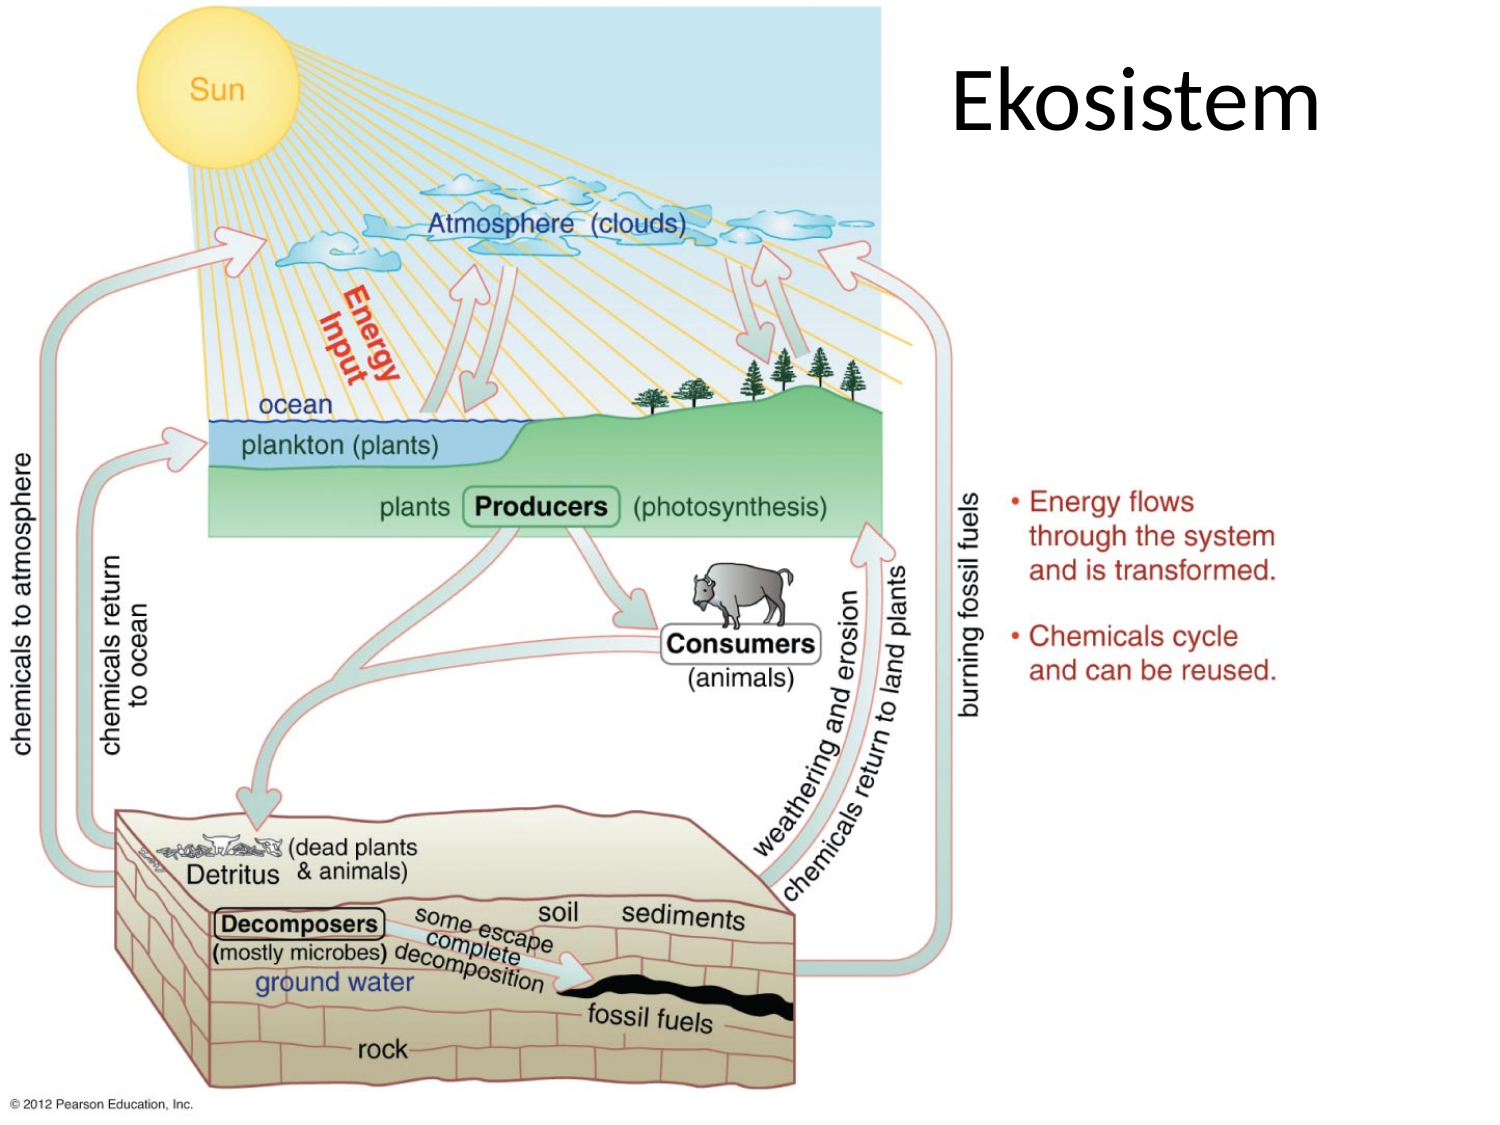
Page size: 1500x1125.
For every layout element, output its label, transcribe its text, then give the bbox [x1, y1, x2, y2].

picture [0, 0, 1284, 1125]
title Ekosistem [773, 0, 1500, 188]
